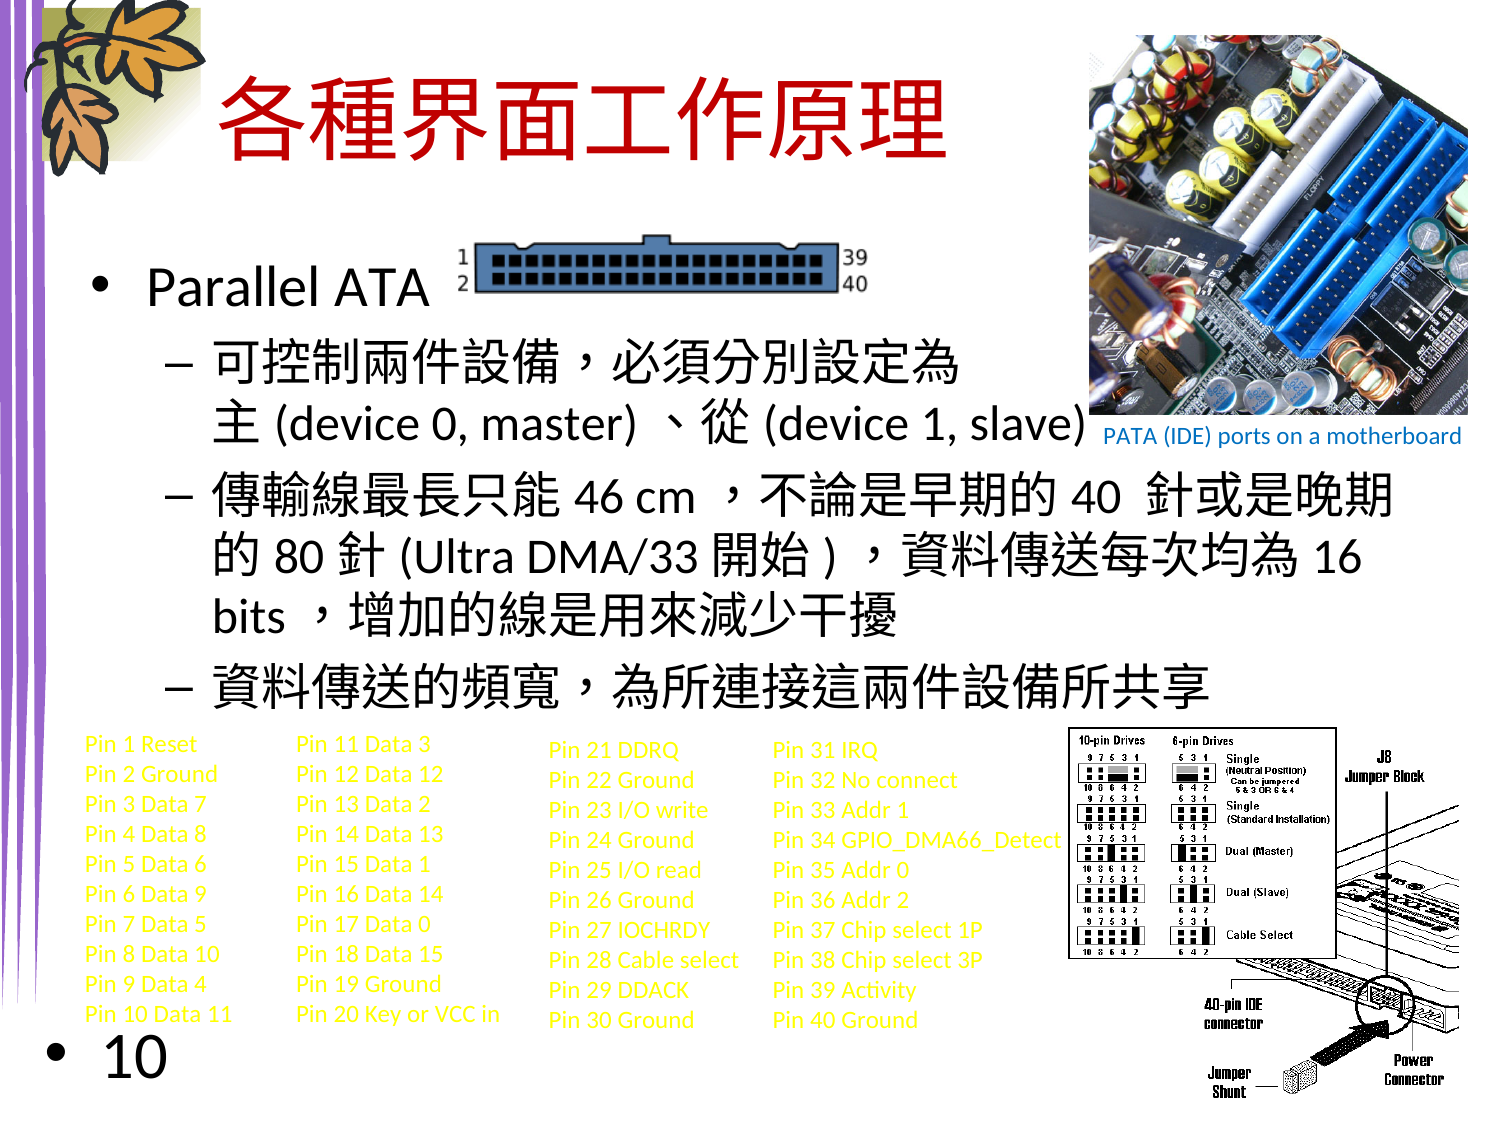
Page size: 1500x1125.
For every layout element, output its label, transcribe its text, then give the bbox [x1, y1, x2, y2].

text_box Pin 31 IRQ Pin 32 No connect Pin 33 Addr 1 Pin 34 GPIO_DMA66_Detect Pin 35 Addr 0 Pin 36 Addr 2 Pin 37 Chip select 1P Pin 38 Chip select 3P Pin 39 Activity Pin 40 Ground [757, 726, 1066, 1042]
text_box Pin 21 DDRQ Pin 22 Ground Pin 23 I/O write Pin 24 Ground Pin 25 I/O read Pin 26 Ground Pin 27 IOCHRDY Pin 28 Cable select Pin 29 DDACK Pin 30 Ground [534, 726, 757, 1042]
title 各種界面工作原理 [139, 23, 1026, 211]
picture [457, 234, 868, 294]
picture [1066, 726, 1459, 1103]
picture [1089, 35, 1468, 411]
text_box PATA (IDE) ports on a motherboard [1088, 411, 1479, 458]
text_box Pin 11 Data 3 Pin 12 Data 12 Pin 13 Data 2 Pin 14 Data 13 Pin 15 Data 1 Pin 16 Data 14 Pin 17 Data 0 Pin 18 Data 15 Pin 19 Ground Pin 20 Key or VCC in [281, 720, 516, 1036]
list Parallel ATA 可控制兩件設備，必須分別設定為 主(device 0, master)、從(device 1, slave) 傳輸線最長只能46 cm，不論是早期的40 針或是晚期的80針(Ultra DMA/33開始)，資料傳送每次均為16 bits，增加的線是用來減少干擾 資料傳送的頻寬，為所連接這兩件設備所共享 [75, 240, 1426, 984]
text_box Pin 1 Reset Pin 2 Ground Pin 3 Data 7 Pin 4 Data 8 Pin 5 Data 6 Pin 6 Data 9 Pin 7 Data 5 Pin 8 Data 10 Pin 9 Data 4 Pin 10 Data 11 [70, 720, 253, 1036]
